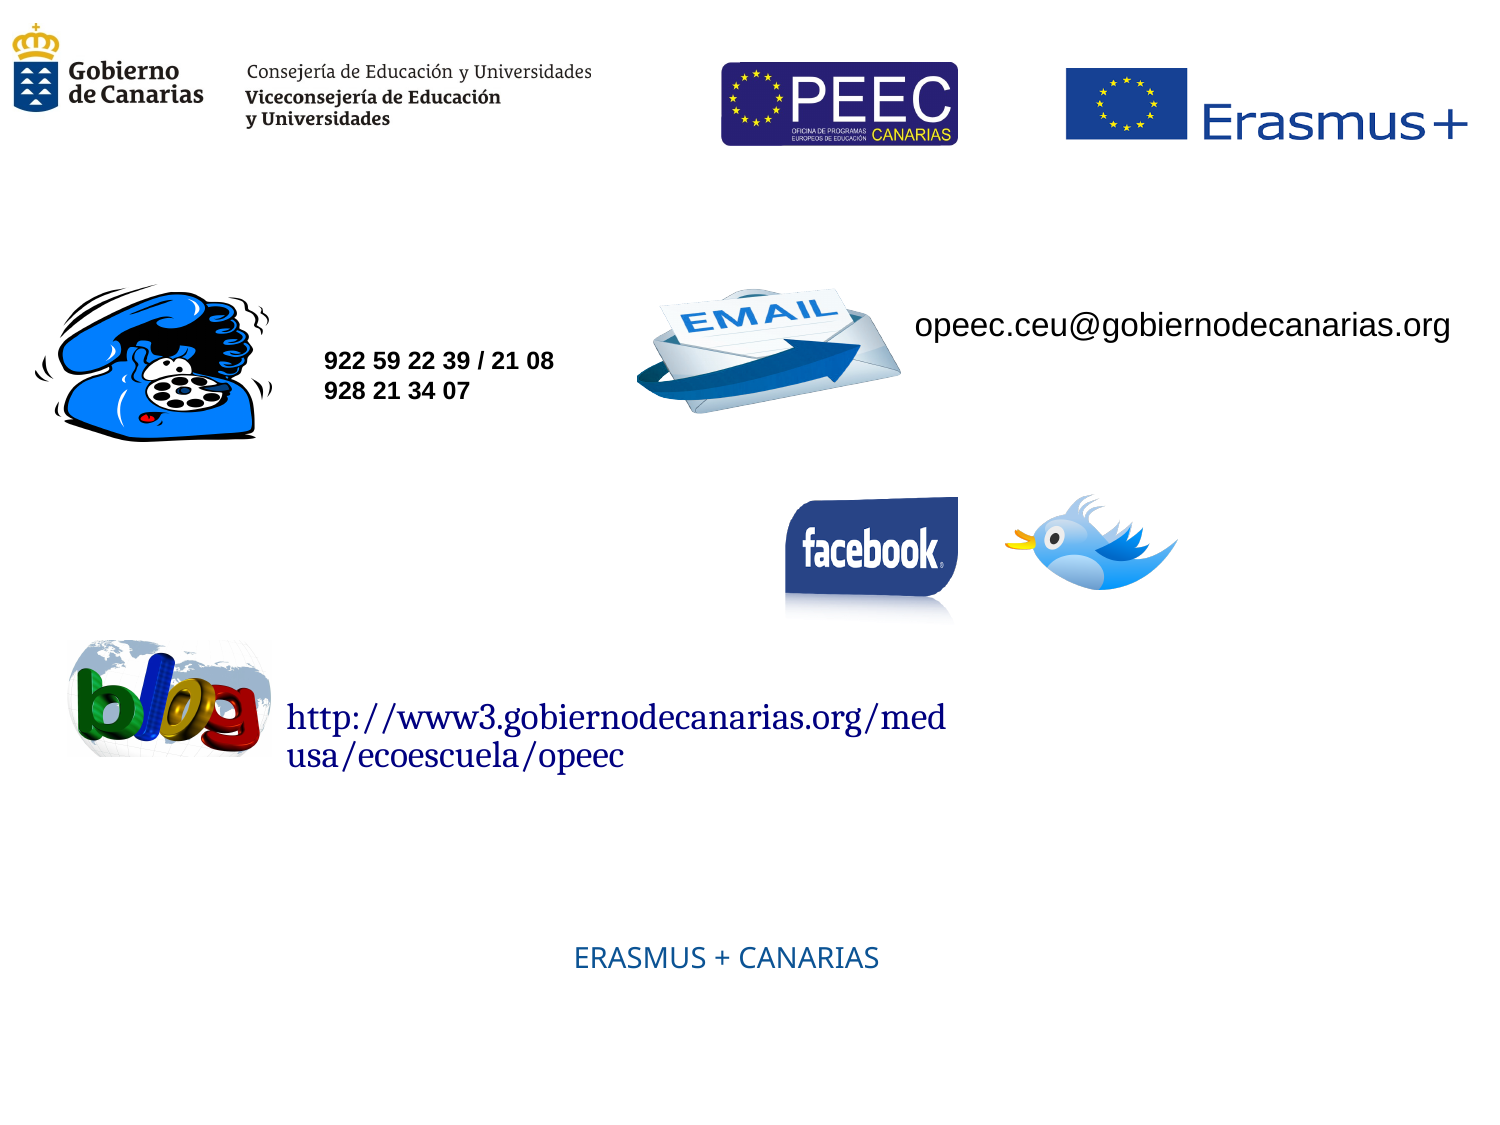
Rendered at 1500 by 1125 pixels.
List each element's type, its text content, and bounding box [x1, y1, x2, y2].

picture [1065, 68, 1468, 140]
picture [35, 284, 272, 442]
text_box opeec.ceu@gobiernodecanarias.org [899, 288, 1478, 411]
text_box ERASMUS + CANARIAS [144, 932, 1310, 1012]
picture [637, 284, 901, 415]
picture [67, 640, 272, 757]
picture [1005, 494, 1178, 590]
picture [785, 497, 958, 628]
text_box 922 59 22 39 / 21 08 928 21 34 07 [309, 329, 604, 409]
text_box http://www3.gobiernodecanarias.org/medusa/ecoescuela/opeec [271, 653, 981, 776]
picture [12, 23, 591, 130]
picture [721, 62, 958, 146]
